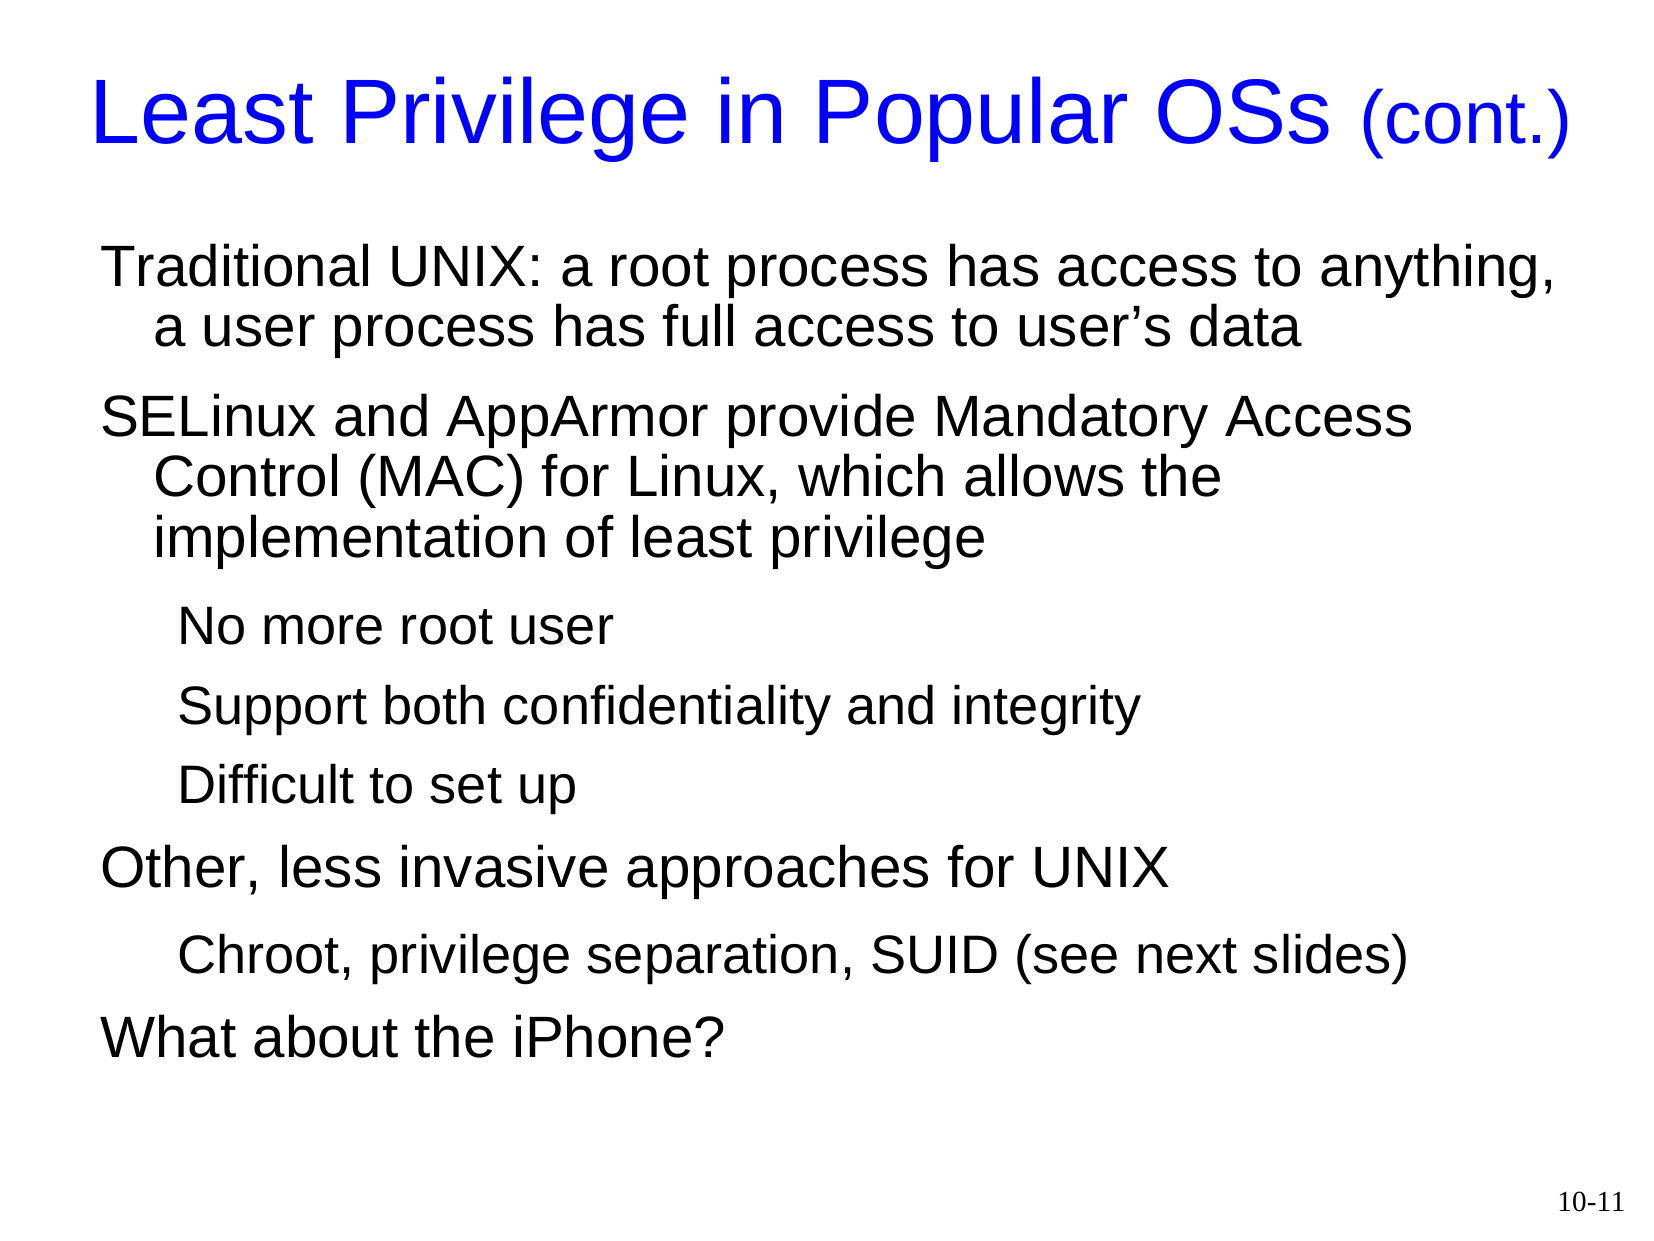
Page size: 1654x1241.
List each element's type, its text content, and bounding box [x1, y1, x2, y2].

title Least Privilege in Popular OSs (cont.) [84, 11, 1573, 218]
list Traditional UNIX: a root process has access to anything, a user process has full access to user’s data SELinux and AppArmor provide Mandatory Access Control (MAC) for Linux, which allows the implementation of least privilege No more root user Support both confidentiality and integrity Difficult to set up Other, less invasive approaches for UNIX Chroot, privilege separation, SUID (see next slides) What about the iPhone? [82, 237, 1571, 1170]
